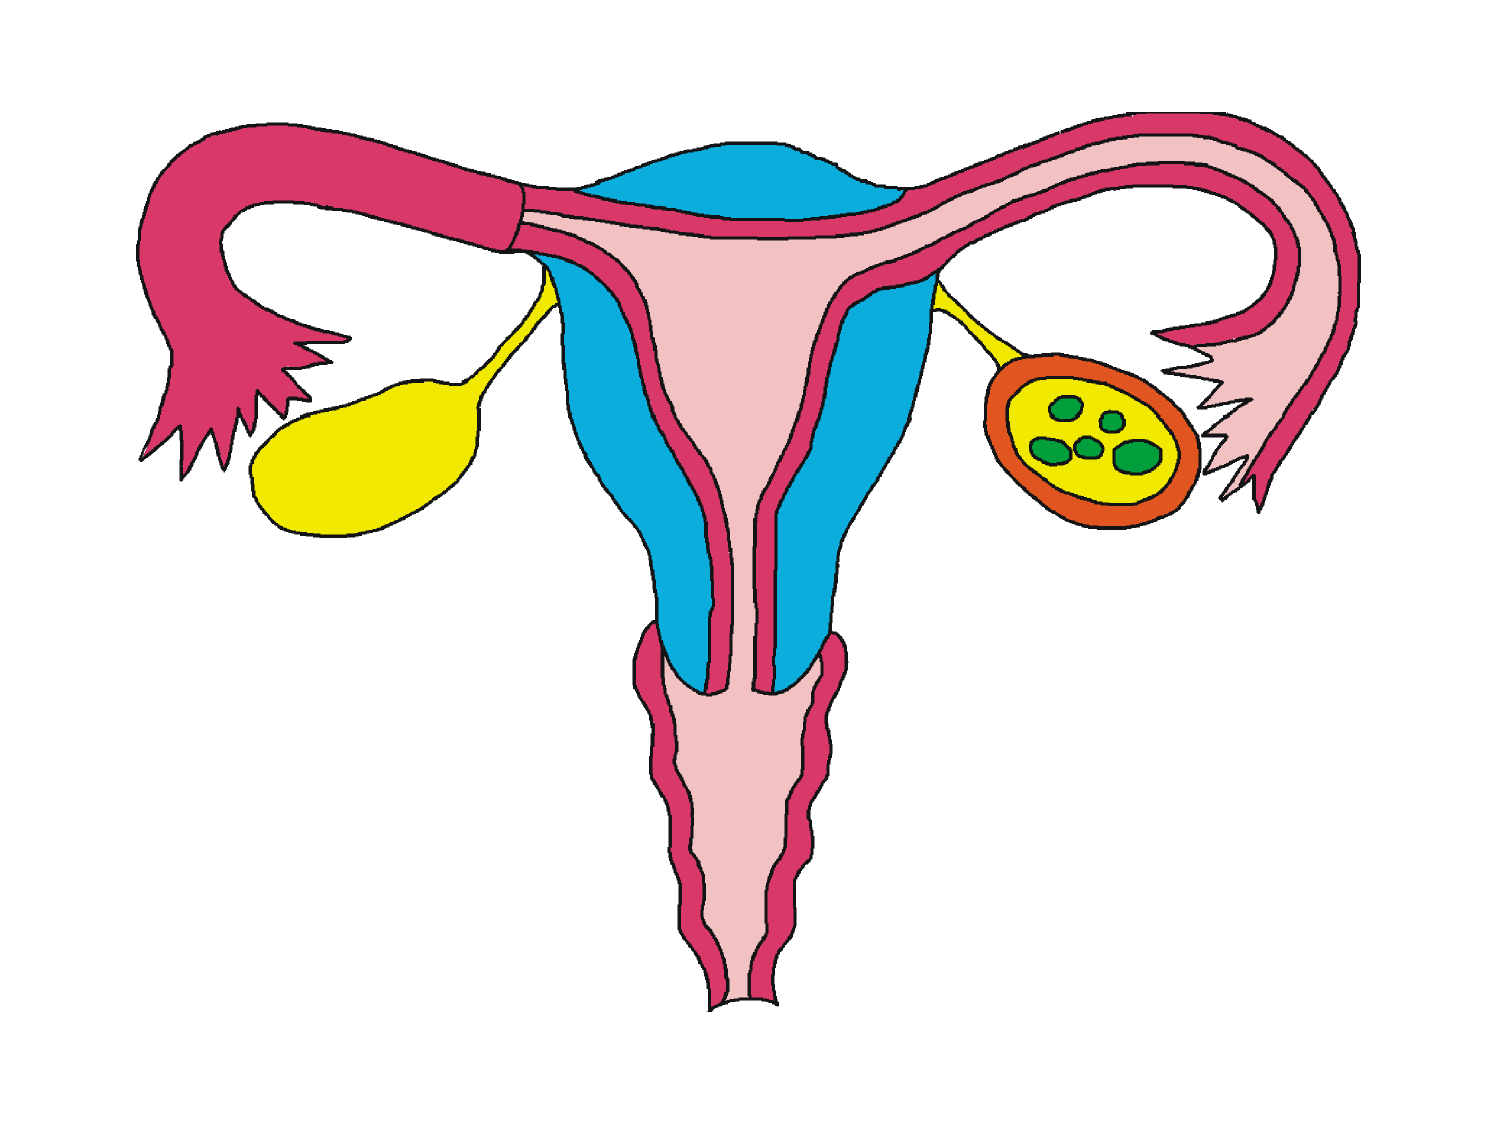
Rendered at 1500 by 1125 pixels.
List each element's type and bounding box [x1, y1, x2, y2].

picture [133, 109, 1367, 1017]
